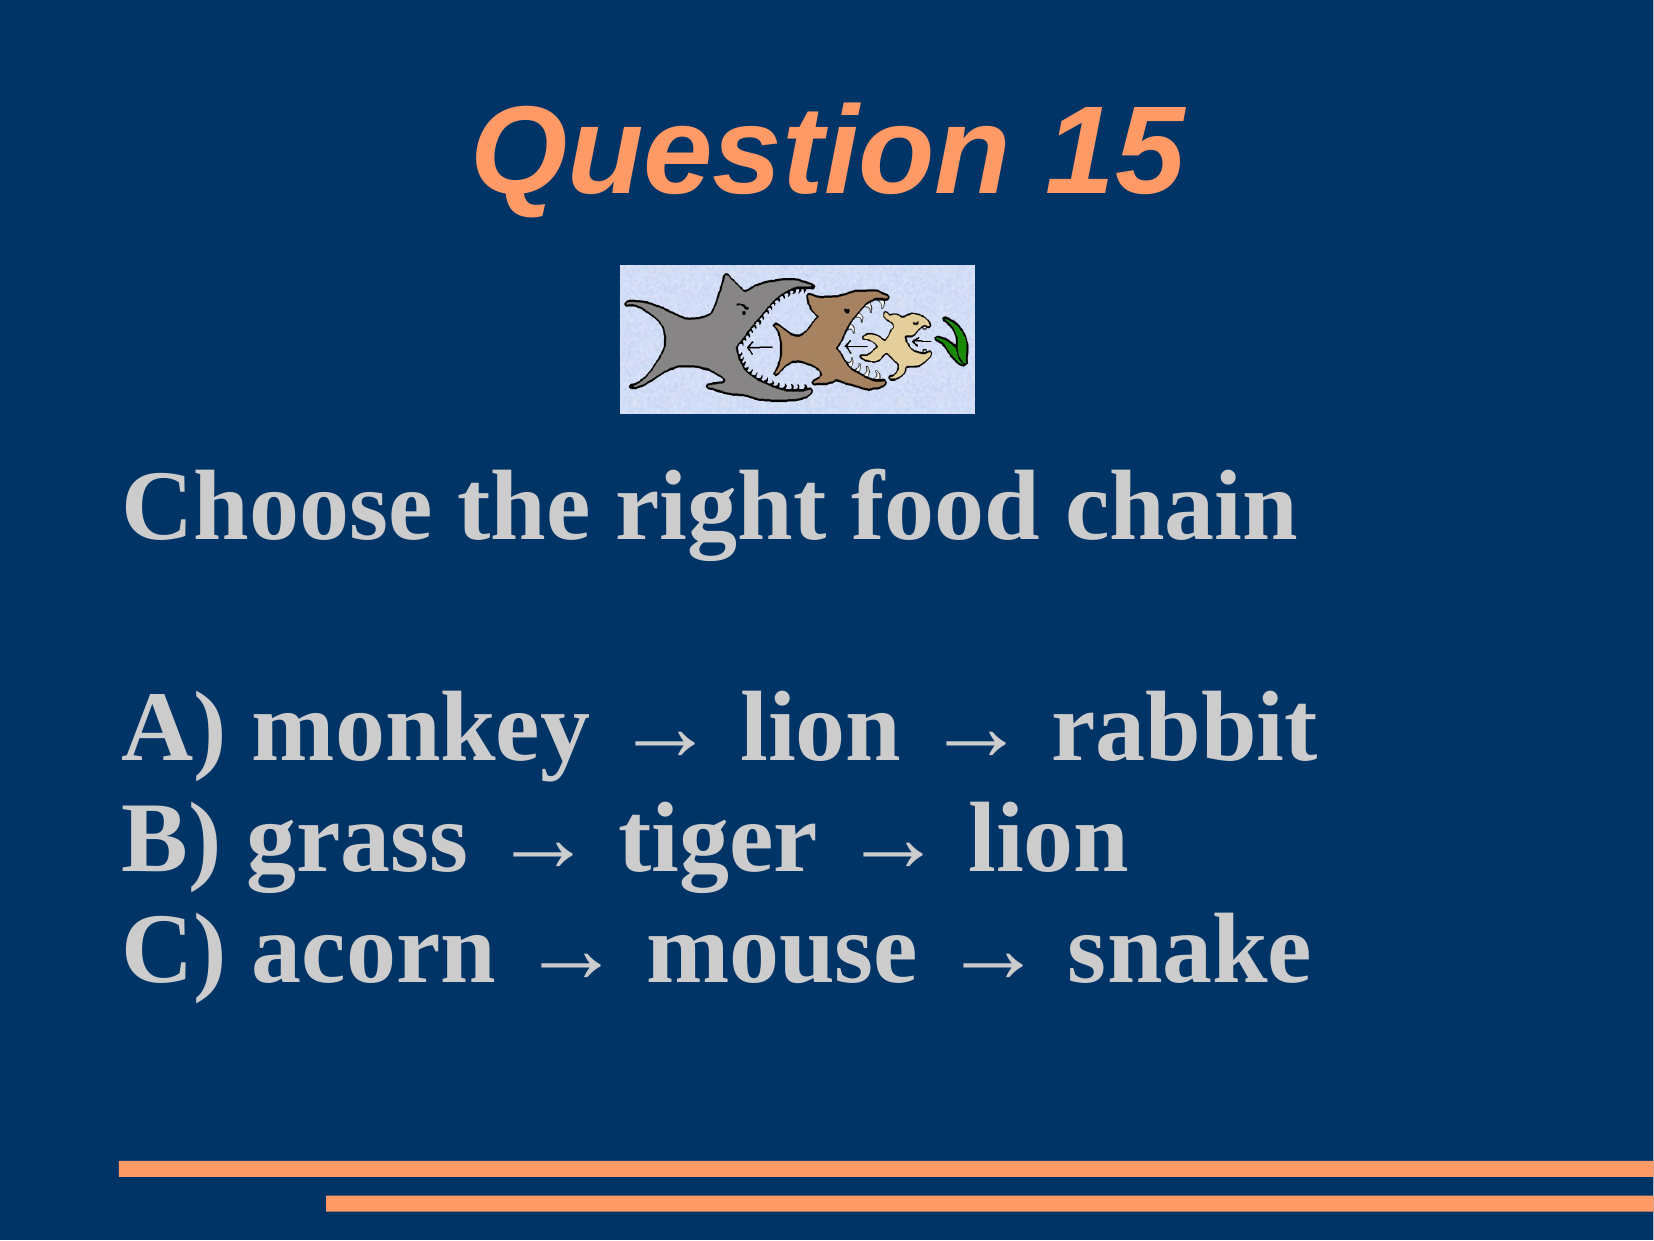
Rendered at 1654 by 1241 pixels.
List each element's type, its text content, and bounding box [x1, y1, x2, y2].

title Question 15 [121, 46, 1534, 254]
subtitle Choose the right food chain A) monkey → lion → rabbit B) grass → tiger → lion C) acorn → mouse → snake [121, 322, 1561, 1132]
picture [620, 265, 975, 414]
